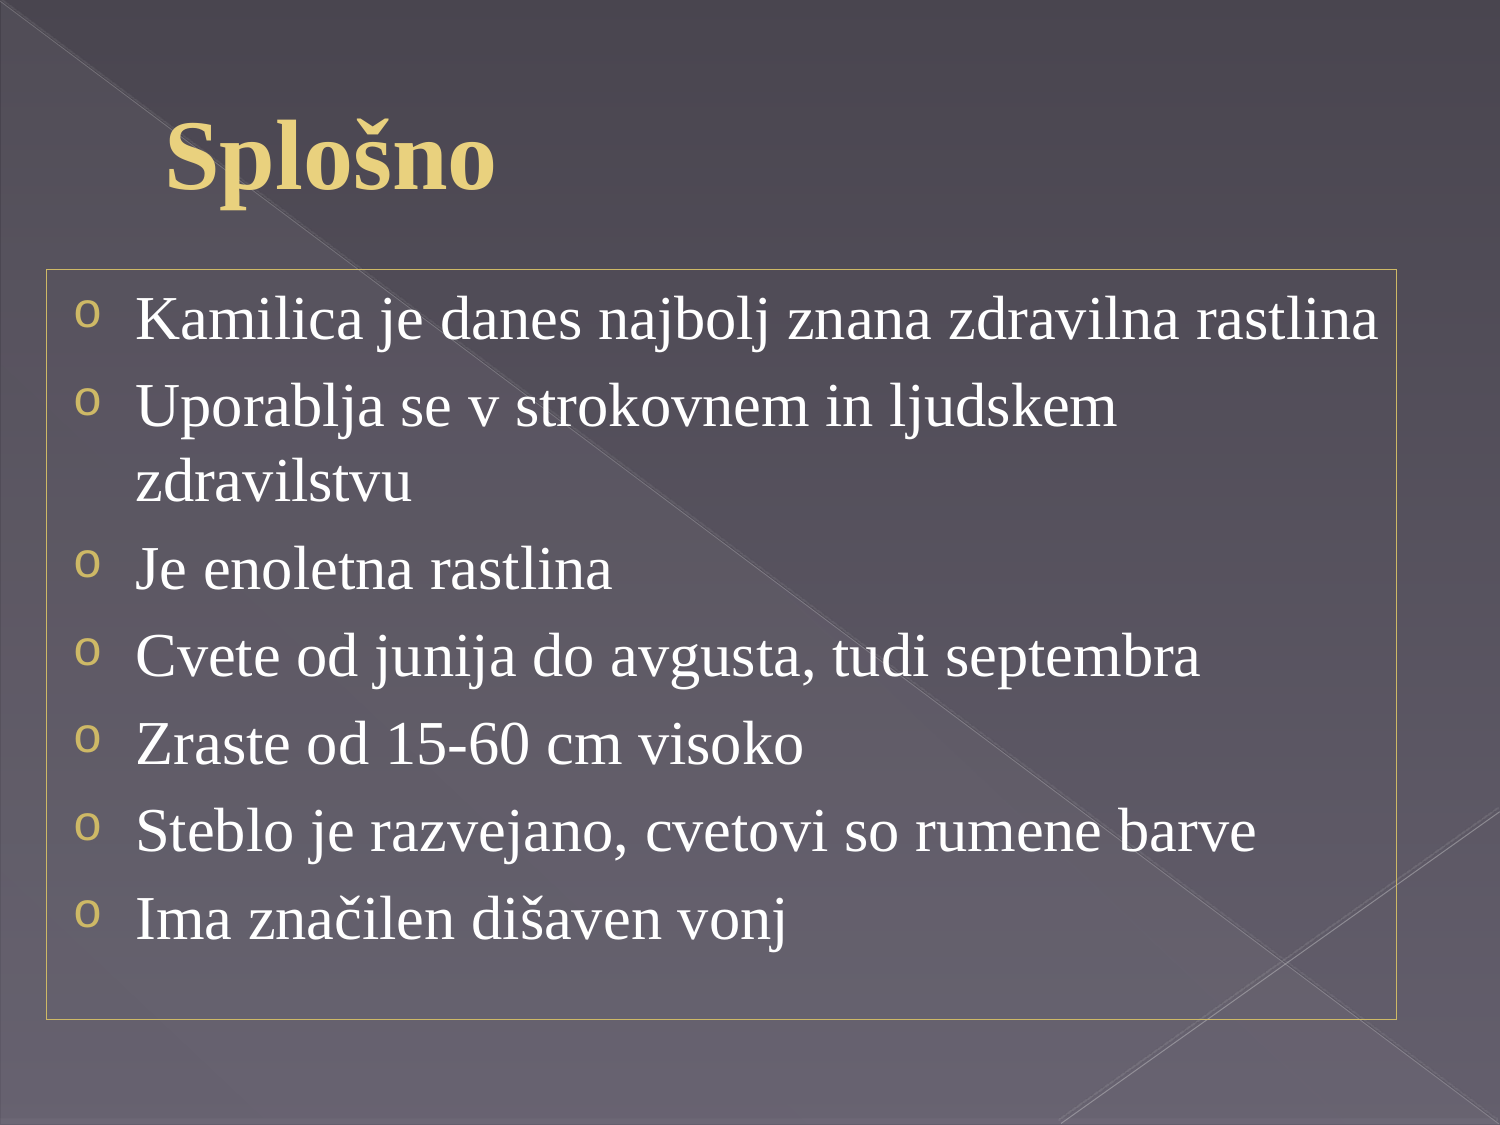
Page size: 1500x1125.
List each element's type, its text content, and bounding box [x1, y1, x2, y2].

title Splošno [70, 35, 1421, 265]
list Kamilica je danes najbolj znana zdravilna rastlina Uporablja se v strokovnem in ljudskem zdravilstvu Je enoletna rastlina Cvete od junija do avgusta, tudi septembra Zraste od 15-60 cm visoko Steblo je razvejano, cvetovi so rumene barve Ima značilen dišaven vonj [46, 269, 1397, 1020]
